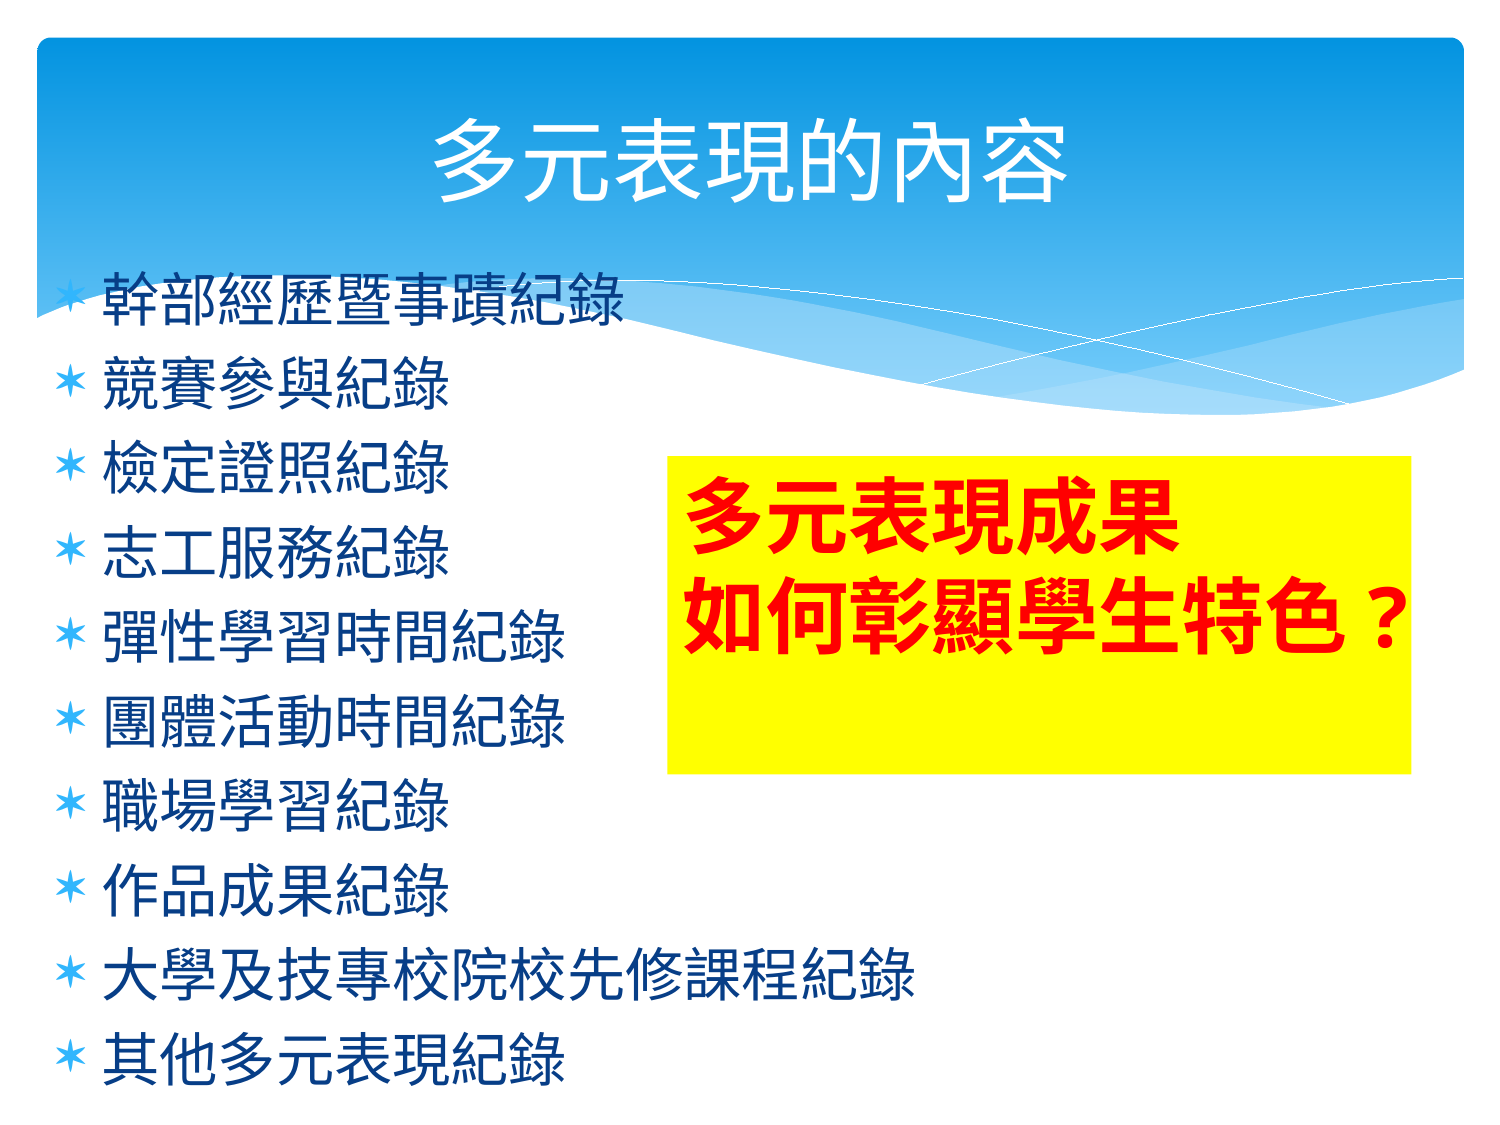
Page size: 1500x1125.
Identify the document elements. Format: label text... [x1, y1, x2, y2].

text_box 多元表現成果 如何彰顯學生特色? [667, 456, 1412, 775]
list 幹部經歷暨事蹟紀錄 競賽參與紀錄 檢定證照紀錄 志工服務紀錄 彈性學習時間紀錄 團體活動時間紀錄 職場學習紀錄 作品成果紀錄 大學及技專校院校先修課程紀錄 其他多元表現紀錄 [41, 255, 1471, 1125]
title 多元表現的內容 [75, 55, 1426, 262]
